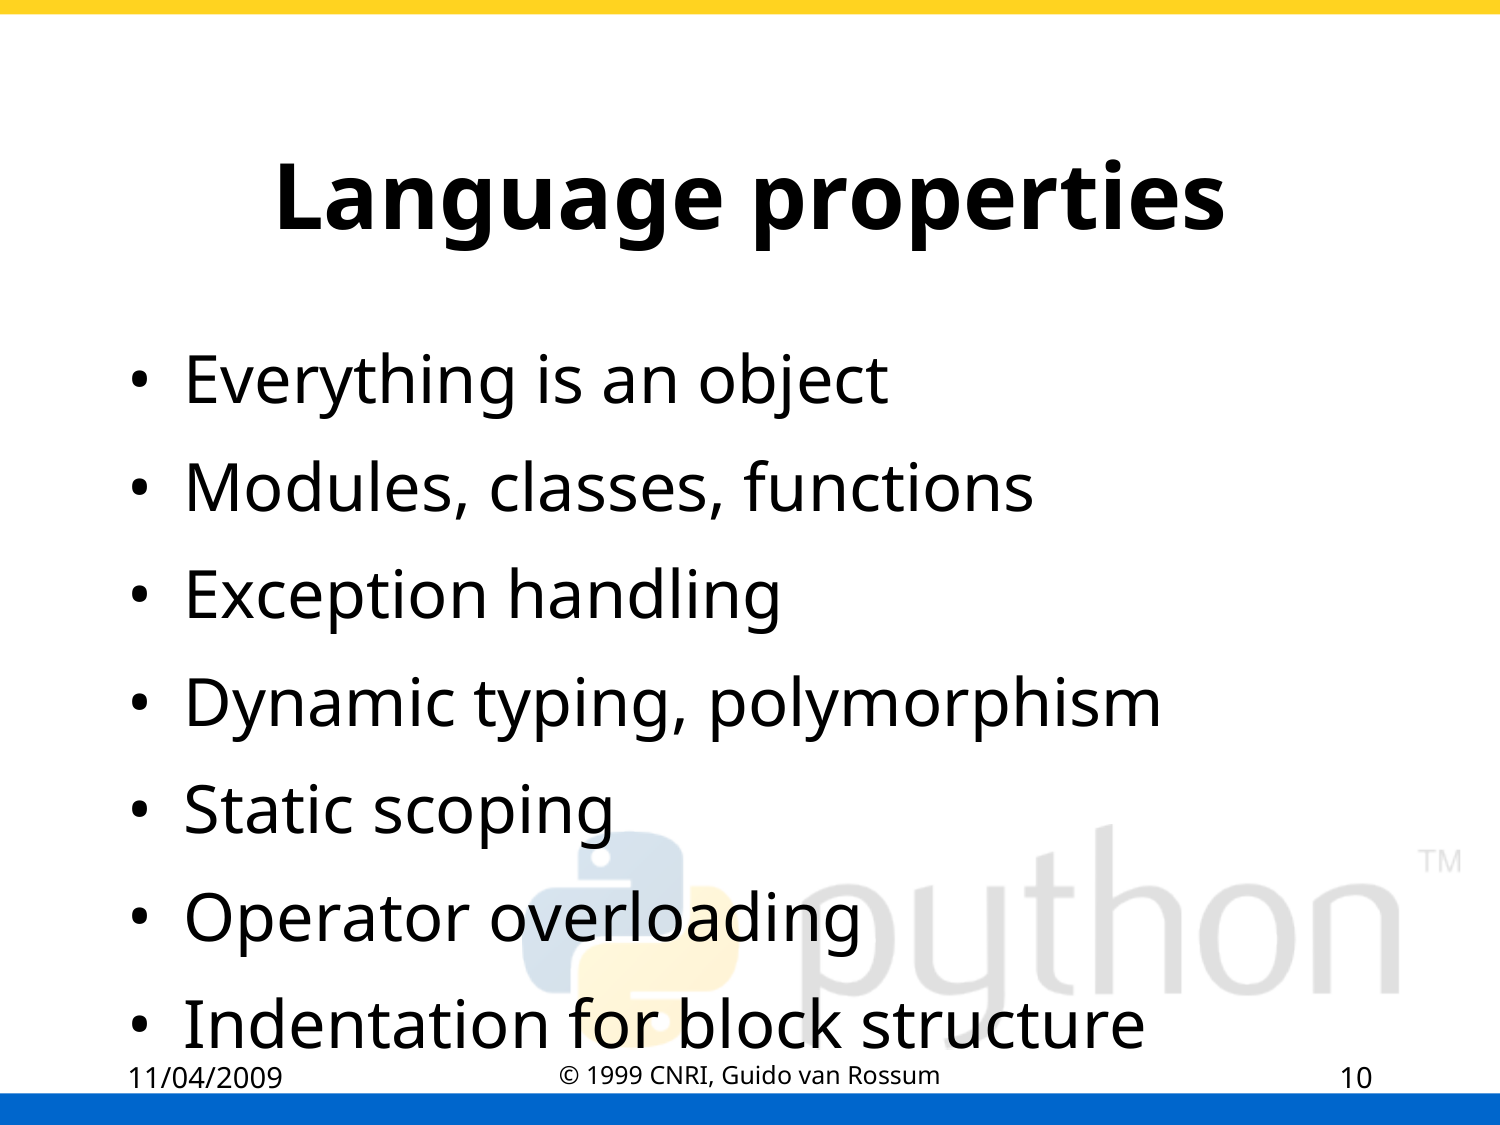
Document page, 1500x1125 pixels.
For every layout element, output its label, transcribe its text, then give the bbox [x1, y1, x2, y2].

title Language properties [112, 99, 1388, 288]
list Everything is an object Modules, classes, functions Exception handling Dynamic typing, polymorphism Static scoping Operator overloading Indentation for block structure [112, 324, 1388, 1001]
